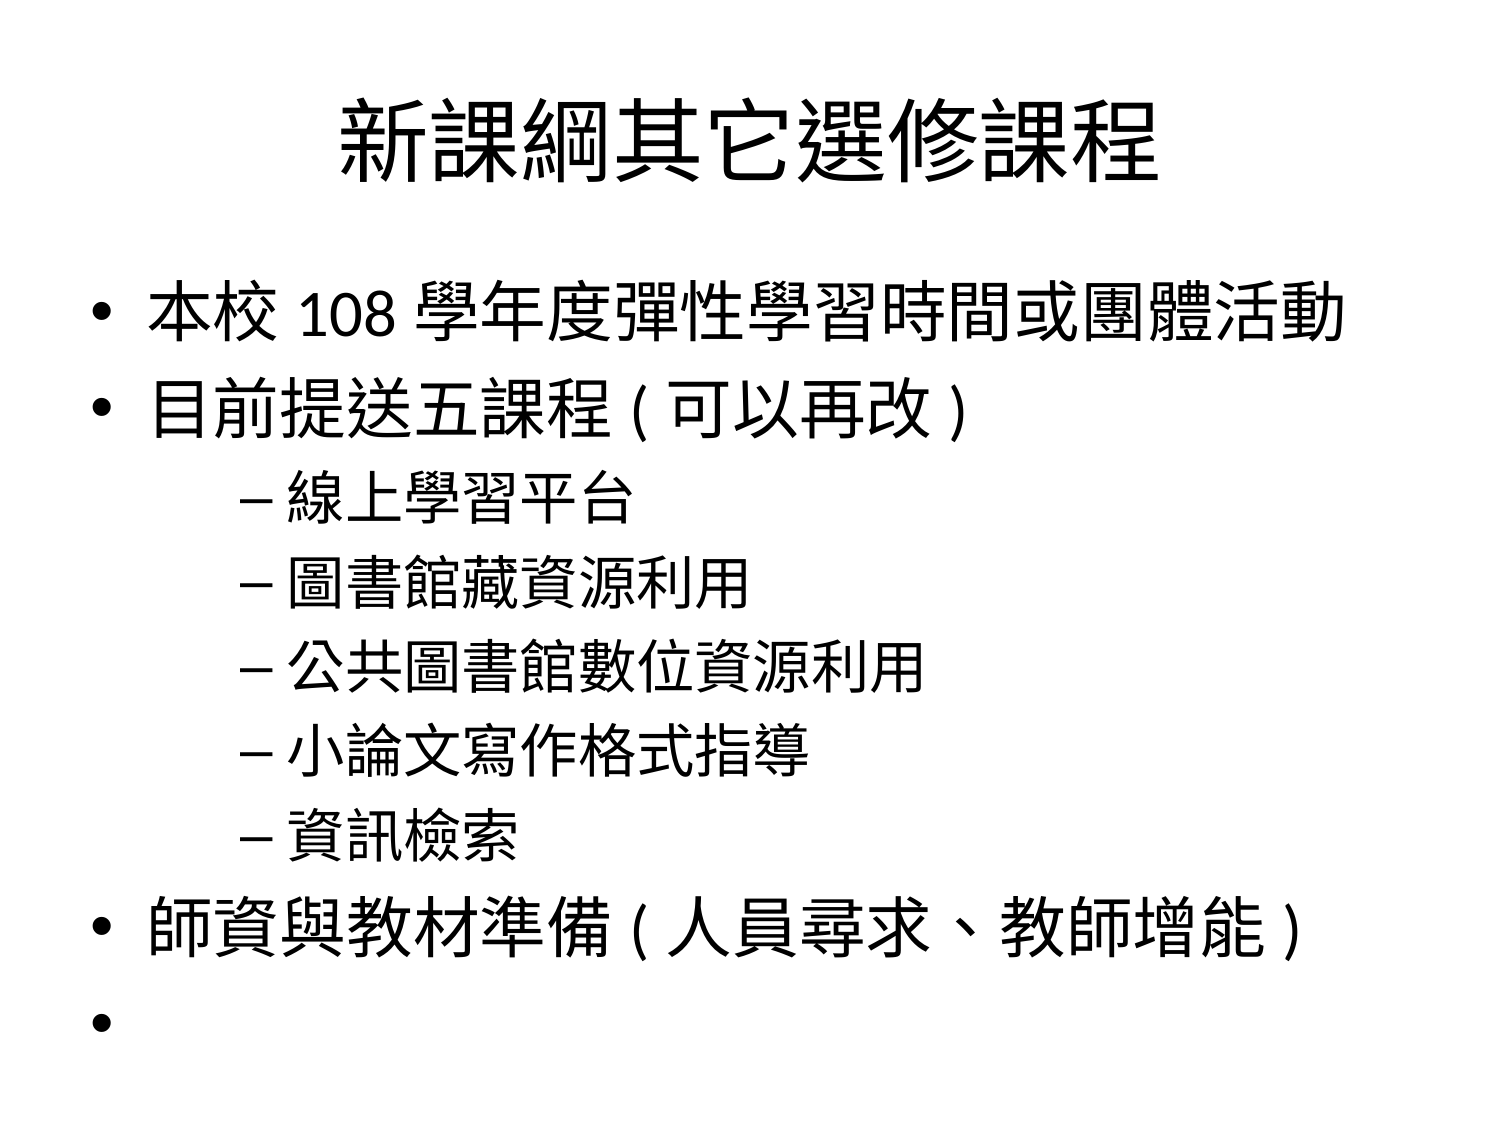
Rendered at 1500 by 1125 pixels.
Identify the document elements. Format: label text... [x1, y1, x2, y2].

list 本校108學年度彈性學習時間或團體活動 目前提送五課程(可以再改) 線上學習平台 圖書館藏資源利用 公共圖書館數位資源利用 小論文寫作格式指導 資訊檢索 師資與教材準備(人員尋求、教師增能) [75, 262, 1426, 1005]
title 新課綱其它選修課程 [75, 45, 1426, 233]
